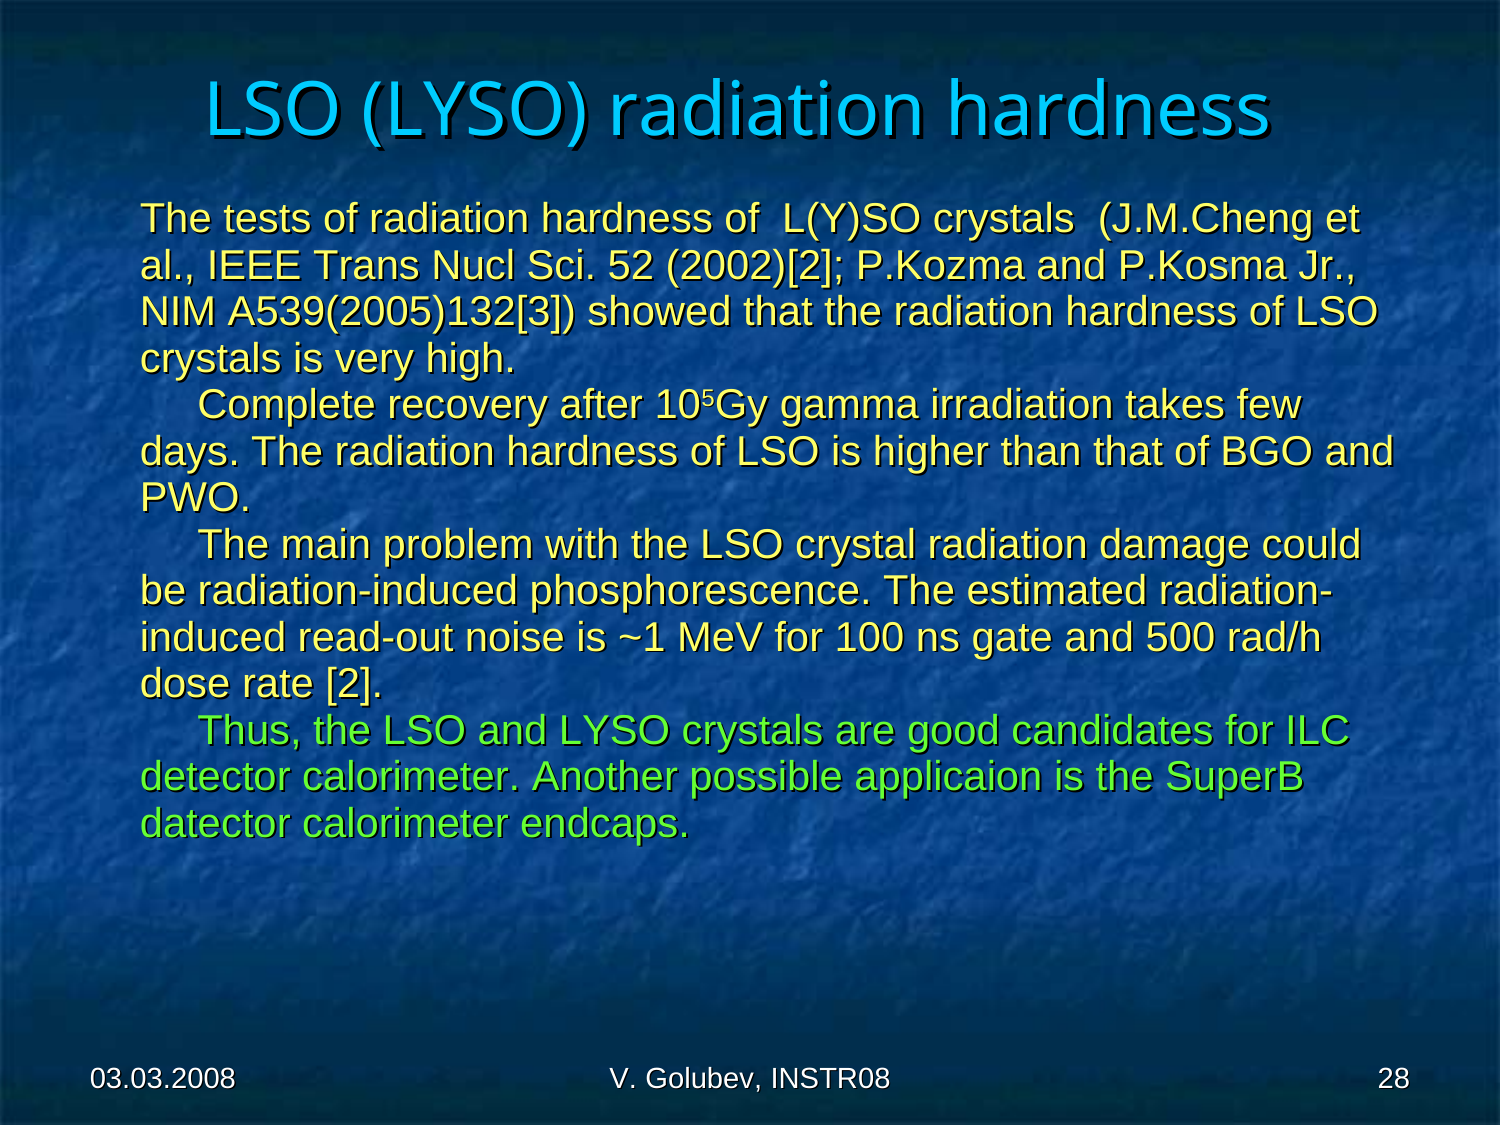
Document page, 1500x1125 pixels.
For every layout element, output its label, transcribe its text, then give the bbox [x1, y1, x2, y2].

picture [843, 1071, 852, 1078]
picture [784, 1074, 789, 1083]
picture [192, 1071, 199, 1086]
picture [0, 0, 1500, 1125]
picture [863, 1071, 870, 1086]
picture [673, 1075, 680, 1086]
picture [225, 1079, 231, 1086]
picture [135, 1071, 142, 1086]
title LSO (LYSO) radiation hardness [62, 37, 1413, 176]
text_box The tests of radiation hardness of L(Y)SO crystals (J.M.Cheng et al., IEEE Trans Nucl Sci. 52 (2002)[2]; P.Kozma and P.Kosma Jr., NIM A539(2005)132[3]) showed that the radiation hardness of LSO crystals is very high. Complete recovery after 105Gy gamma irradiation takes few days. The radiation hardness of LSO is higher than that of BGO and PWO. The main problem with the LSO crystal radiation damage could be radiation-induced phosphorescence. The estimated radiation-induced read-out noise is ~1 MeV for 100 ns gate and 500 rad/h dose rate [2]. Thus, the LSO and LYSO crystals are good candidates for ILC detector calorimeter. Another possible applicaion is the SuperB datector calorimeter endcaps. [124, 187, 1413, 854]
picture [713, 1075, 718, 1086]
picture [208, 1071, 215, 1086]
picture [95, 1071, 101, 1086]
